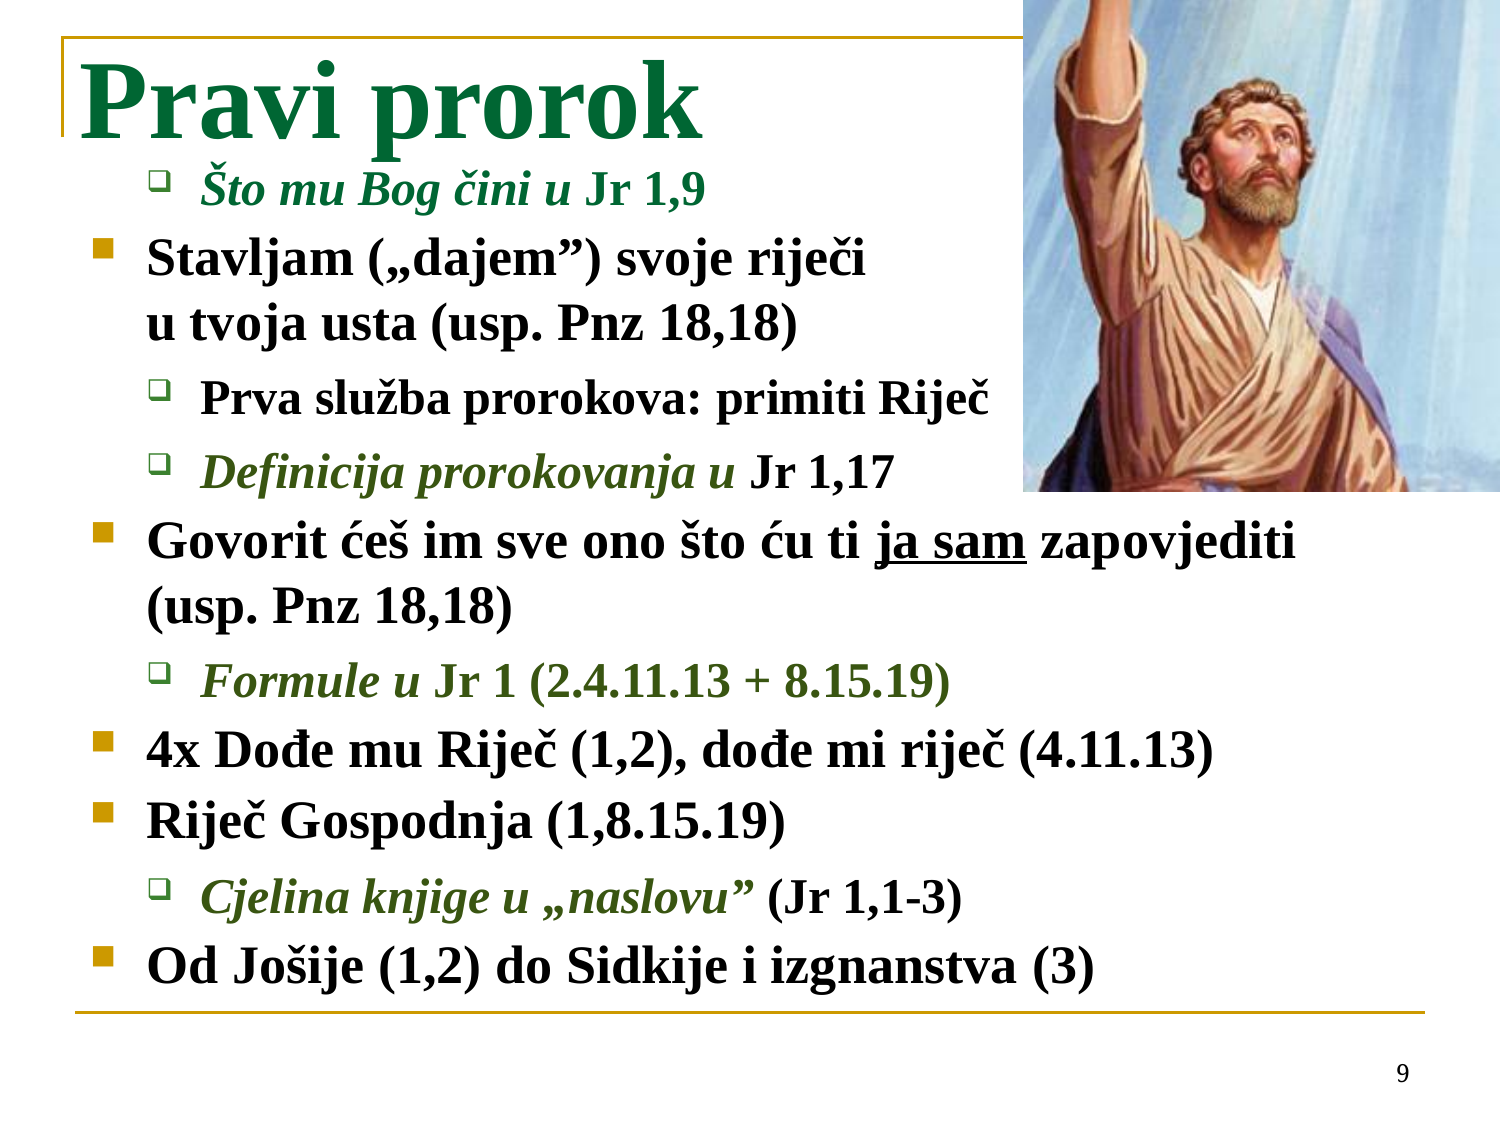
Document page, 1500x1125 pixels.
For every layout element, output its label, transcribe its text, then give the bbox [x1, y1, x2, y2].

picture [1023, 0, 1500, 492]
text_box <number> [1074, 1024, 1426, 1100]
list Što mu Bog čini u Jr 1,9 Stavljam („dajem”) svoje riječi u tvoja usta (usp. Pnz 18,18) Prva služba prorokova: primiti Riječ Definicija prorokovanja u Jr 1,17 Govorit ćeš im sve ono što ću ti ja sam zapovjediti (usp. Pnz 18,18) Formule u Jr 1 (2.4.11.13 + 8.15.19) 4x Dođe mu Riječ (1,2), dođe mi riječ (4.11.13) Riječ Gospodnja (1,8.15.19) Cjelina knjige u „naslovu” (Jr 1,1-3) Od Jošije (1,2) do Sidkije i izgnanstva (3) [75, 147, 1426, 1012]
title Pravi prorok [64, 19, 1023, 206]
